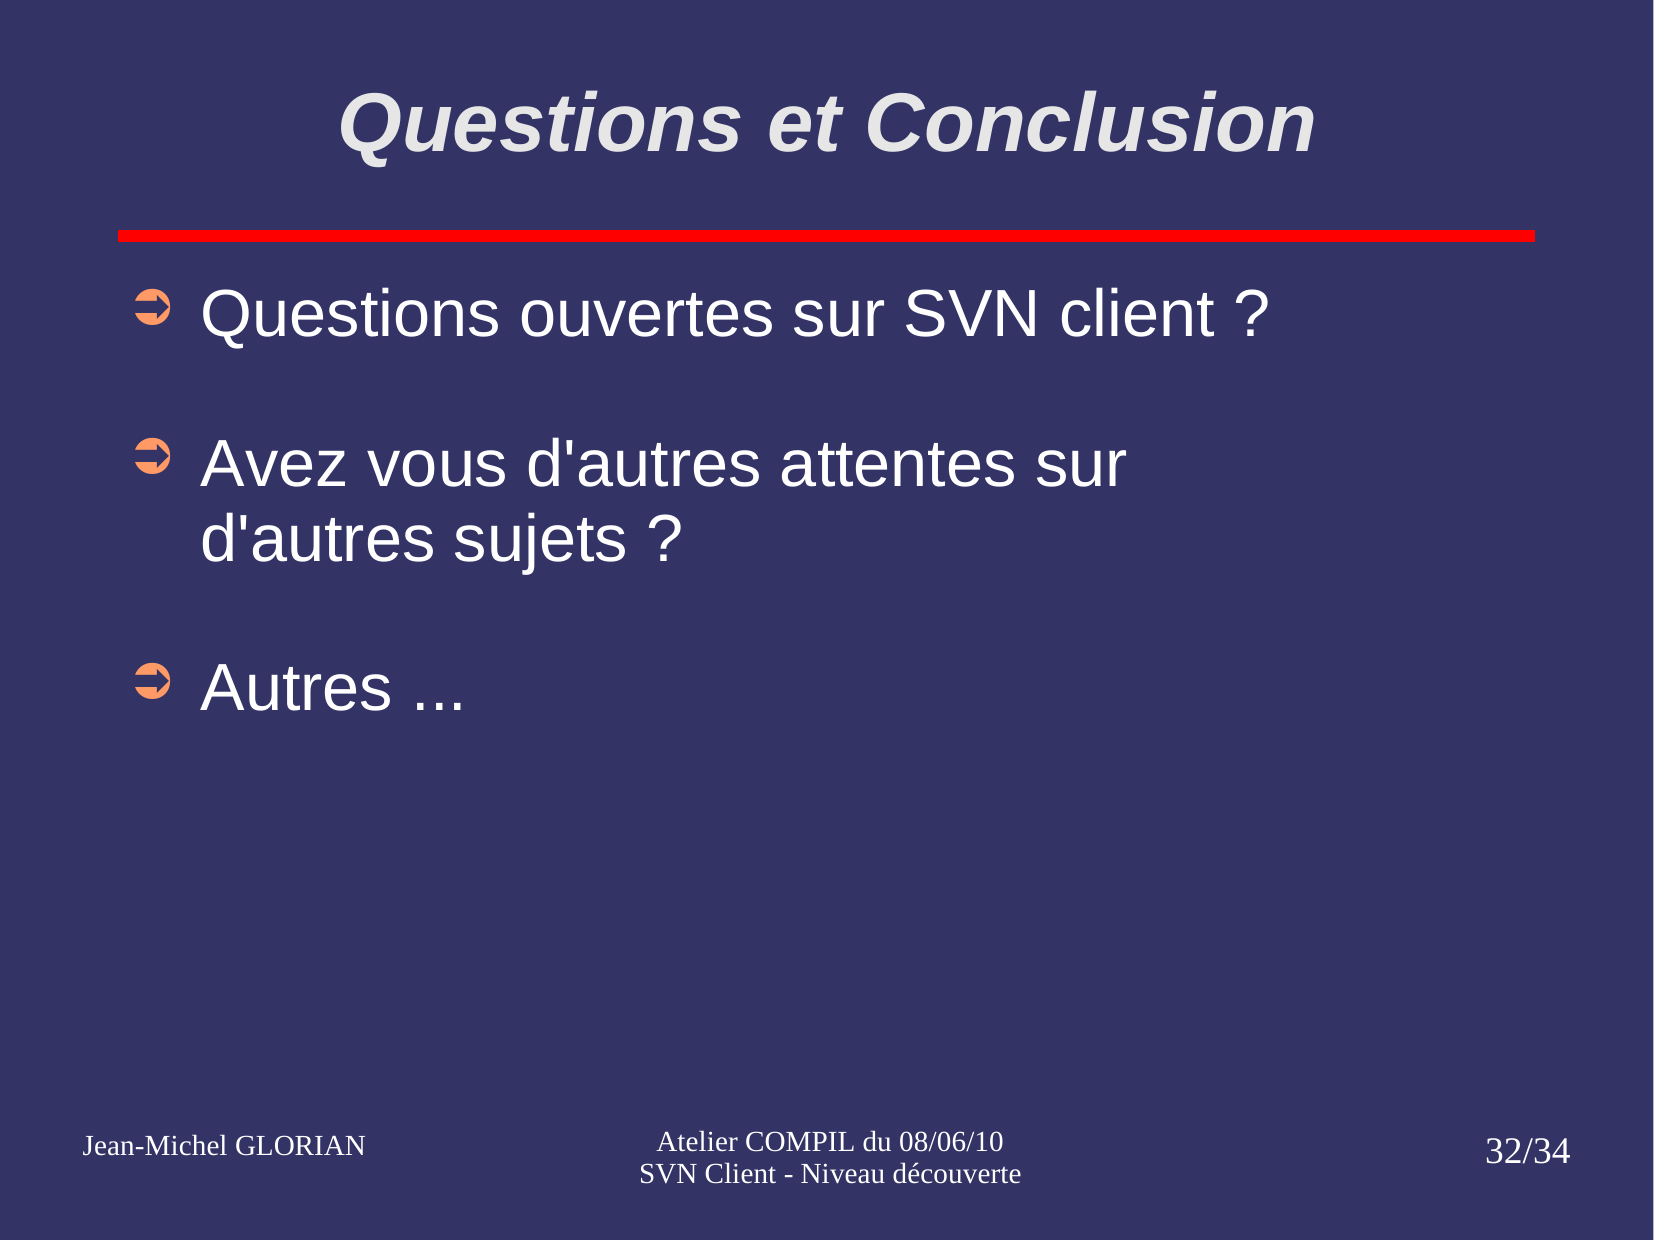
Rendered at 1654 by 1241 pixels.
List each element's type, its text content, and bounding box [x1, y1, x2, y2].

title Questions et Conclusion [121, 26, 1534, 219]
list Questions ouvertes sur SVN client ? Avez vous d'autres attentes sur d'autres sujets ? Autres ... [118, 276, 1536, 1078]
